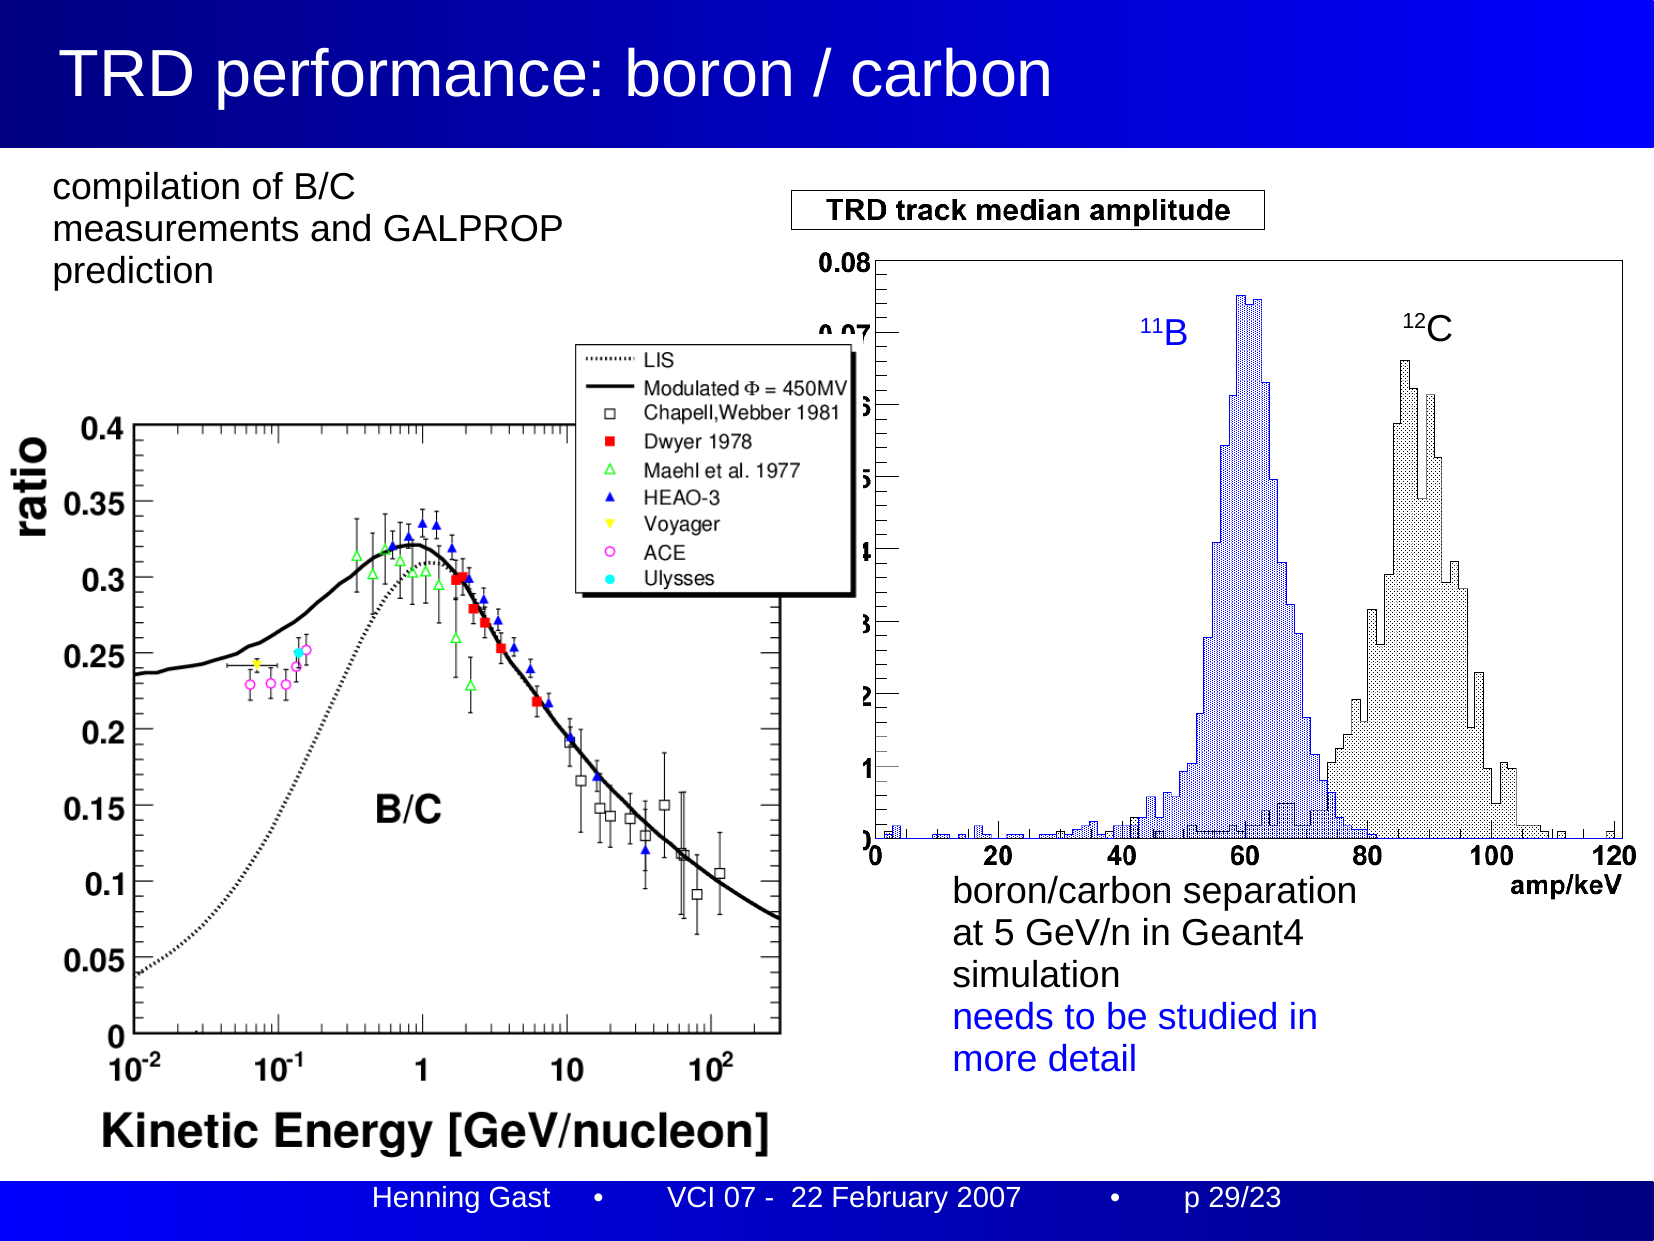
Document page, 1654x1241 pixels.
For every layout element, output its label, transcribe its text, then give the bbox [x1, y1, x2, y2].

text_box 12C [1387, 300, 1506, 371]
picture [0, 187, 1651, 1163]
text_box boron/carbon separation at 5 GeV/n in Geant4 simulation needs to be studied in more detail [937, 862, 1410, 1157]
text_box compilation of B/C measurements and GALPROP prediction [37, 157, 601, 341]
text_box 11B [1125, 304, 1244, 376]
title TRD performance: boron / carbon [0, 0, 1654, 148]
